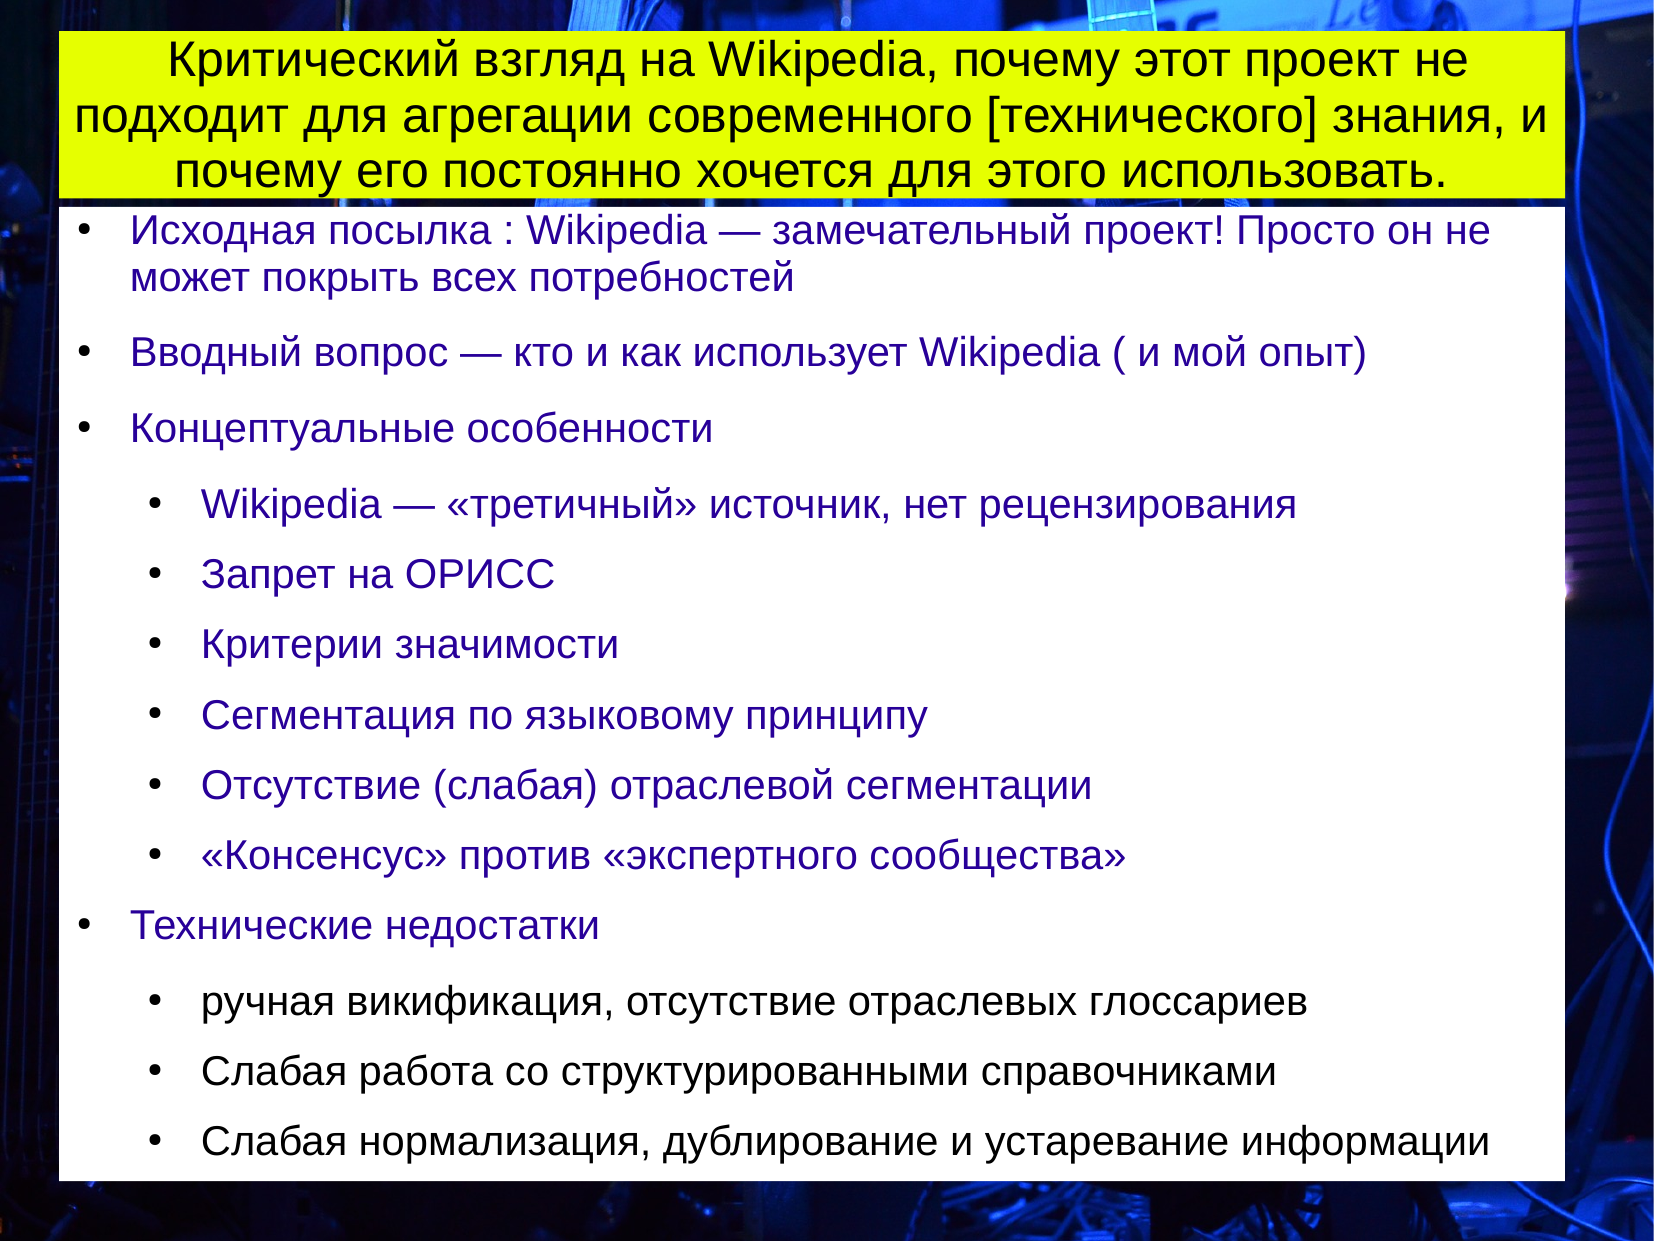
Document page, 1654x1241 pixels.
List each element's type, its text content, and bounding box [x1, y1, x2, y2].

list Исходная посылка : Wikipedia — замечательный проект! Просто он не может покрыть всех потребностей Вводный вопрос — кто и как использует Wikipedia ( и мой опыт) Концептуальные особенности Wikipedia — «третичный» источник, нет рецензирования Запрет на ОРИСС Критерии значимости Сегментация по языковому принципу Отсутствие (слабая) отраслевой сегментации «Консенсус» против «экспертного сообщества» Технические недостатки ручная викификация, отсутствие отраслевых глоссариев Слабая работа со структурированными справочниками Слабая нормализация, дублирование и устаревание информации [59, 206, 1565, 1182]
title Критический взгляд на Wikipedia, почему этот проект не подходит для агрегации современного [технического] знания, и почему его постоянно хочется для этого использовать. [59, 31, 1566, 199]
picture [0, 0, 1654, 1241]
